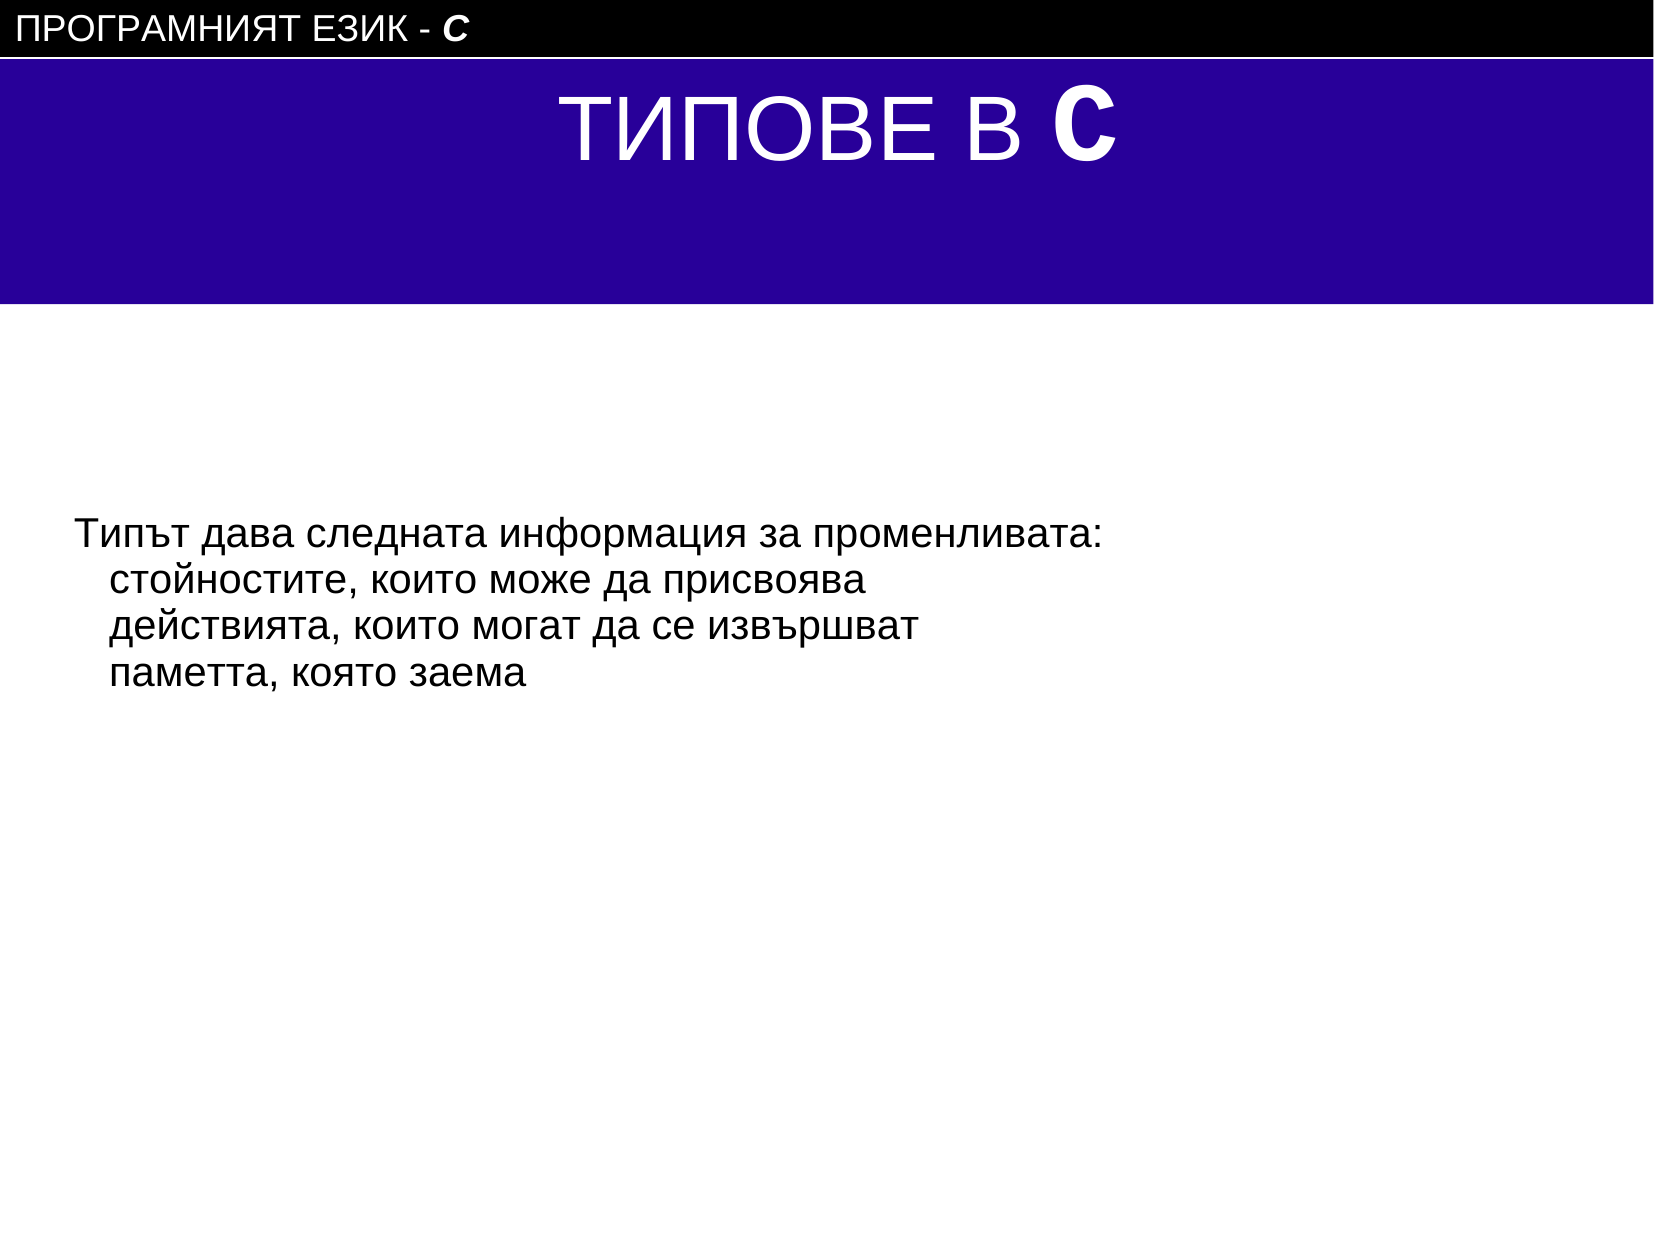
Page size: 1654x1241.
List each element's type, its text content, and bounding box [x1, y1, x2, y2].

text_box Типът дава следната информация за променливата: стойностите, които може да присвоява действията, които могат да се извършват паметта, която заема [59, 501, 1152, 703]
text_box ТИПОВЕ В С [0, 59, 1654, 305]
text_box ПРОГРАМНИЯT ЕЗИК - С [0, 0, 1654, 57]
